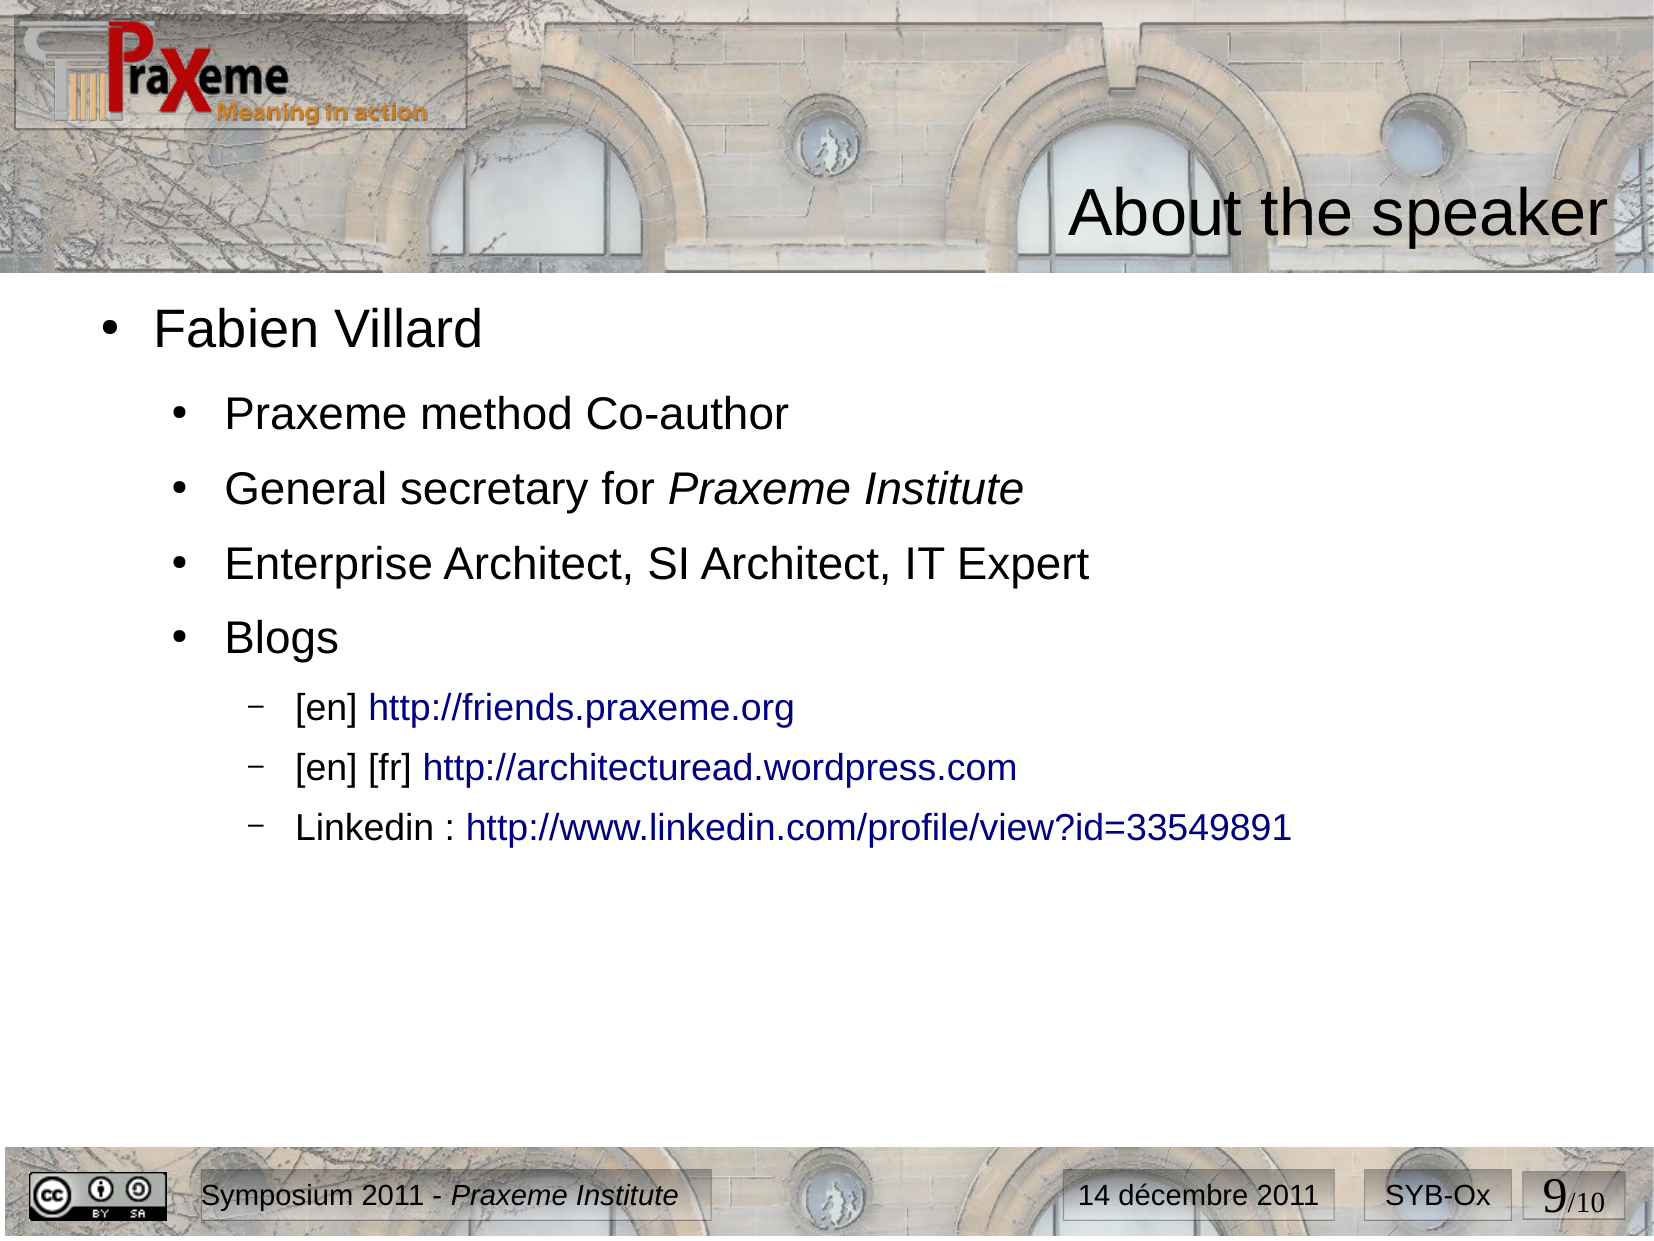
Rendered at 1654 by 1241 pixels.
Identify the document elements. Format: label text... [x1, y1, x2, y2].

title About the speaker [472, 36, 1610, 251]
picture [0, 0, 1654, 273]
picture [5, 1147, 1654, 1236]
list Fabien Villard Praxeme method Co-author General secretary for Praxeme Institute Enterprise Architect, SI Architect, IT Expert Blogs [en] http://friends.praxeme.org [en] [fr] http://architecturead.wordpress.com Linkedin : http://www.linkedin.com/profile/view?id=33549891 [82, 298, 1571, 1117]
